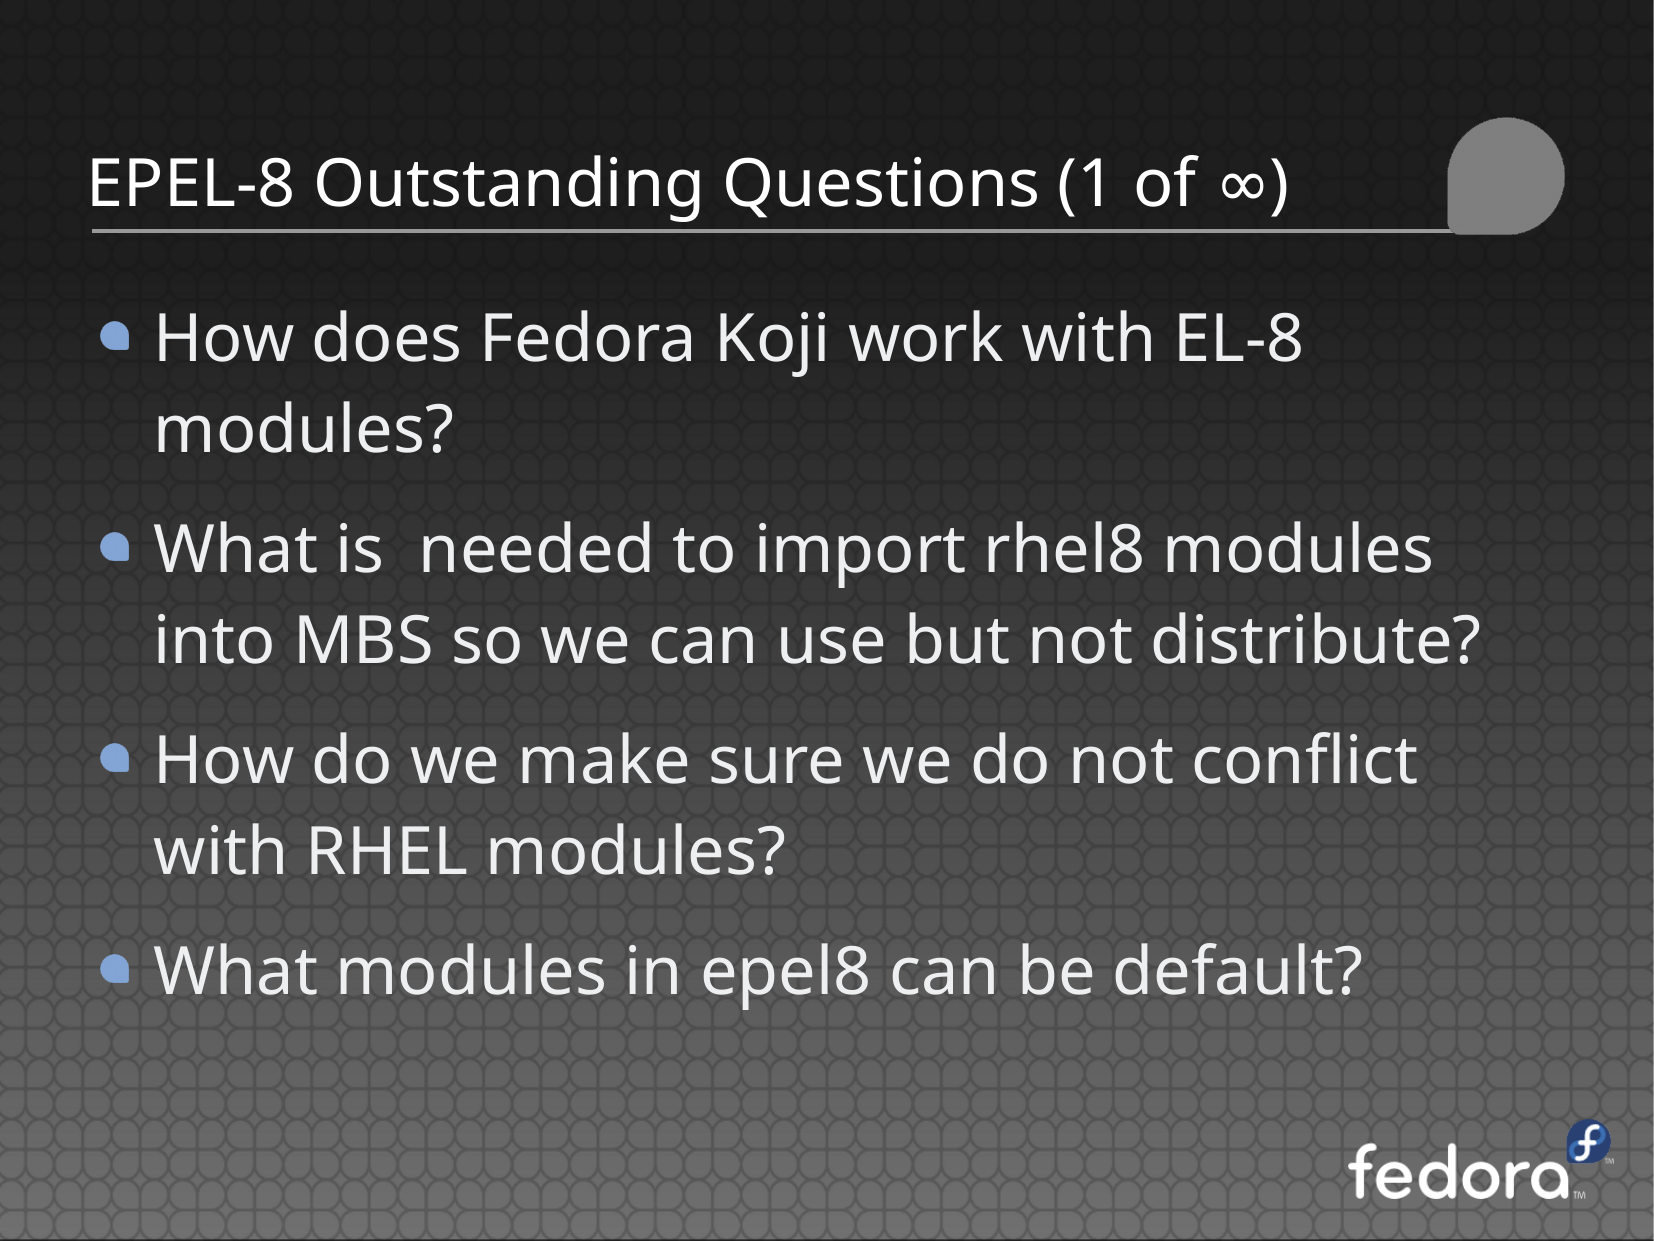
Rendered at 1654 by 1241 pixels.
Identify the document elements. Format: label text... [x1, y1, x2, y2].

title EPEL-8 Outstanding Questions (1 of ∞) [86, 112, 1576, 249]
list How does Fedora Koji work with EL-8 modules? What is needed to import rhel8 modules into MBS so we can use but not distribute? How do we make sure we do not conflict with RHEL modules? What modules in epel8 can be default? [82, 290, 1571, 1010]
picture [0, 0, 1654, 1241]
